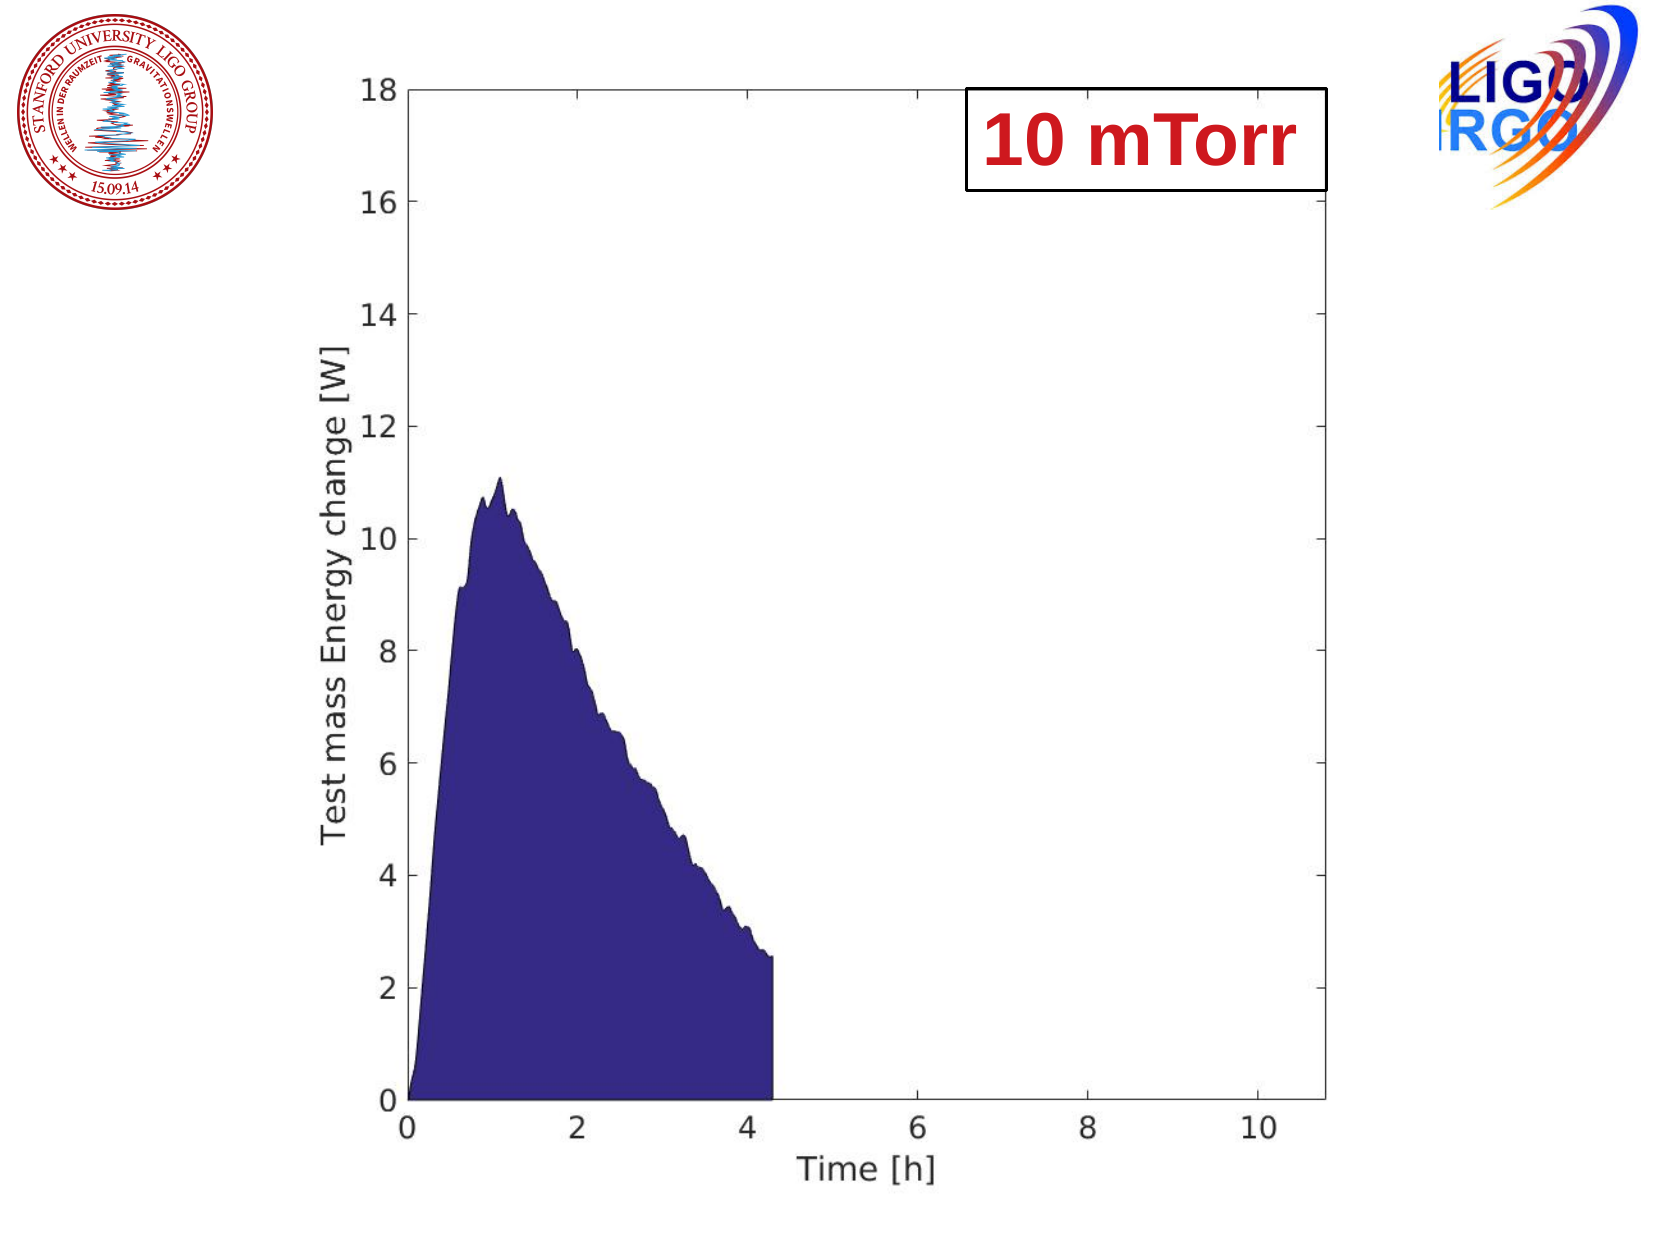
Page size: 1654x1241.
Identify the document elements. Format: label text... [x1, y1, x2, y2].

picture [253, 0, 1654, 1237]
picture [17, 14, 213, 210]
text_box 10 mTorr [966, 88, 1327, 177]
